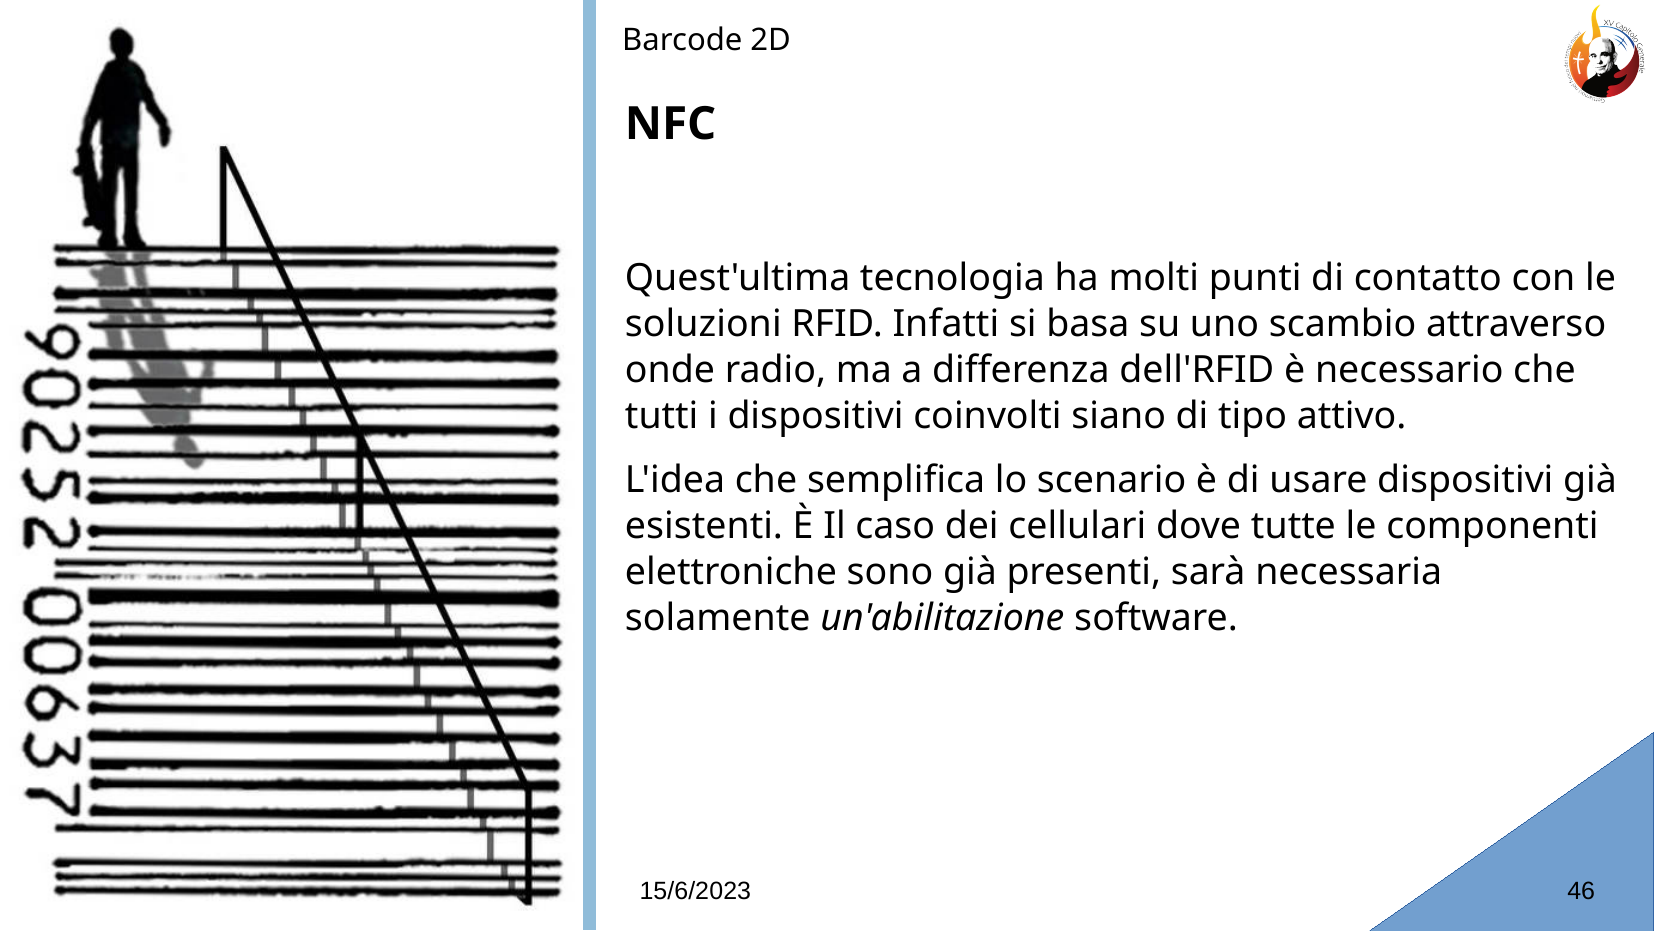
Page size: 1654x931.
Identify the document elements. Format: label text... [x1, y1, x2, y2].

picture [1563, 4, 1646, 103]
title NFC [624, 94, 1621, 208]
text_box Barcode 2D [607, 9, 1340, 63]
picture [0, 0, 583, 931]
list Quest'ultima tecnologia ha molti punti di contatto con le soluzioni RFID. Infatti si basa su uno scambio attraverso onde radio, ma a differenza dell'RFID è necessario che tutti i dispositivi coinvolti siano di tipo attivo. L'idea che semplifica lo scenario è di usare dispositivi già esistenti. È Il caso dei cellulari dove tutte le componenti elettroniche sono già presenti, sarà necessaria solamente un'abilitazione software. [624, 253, 1621, 771]
